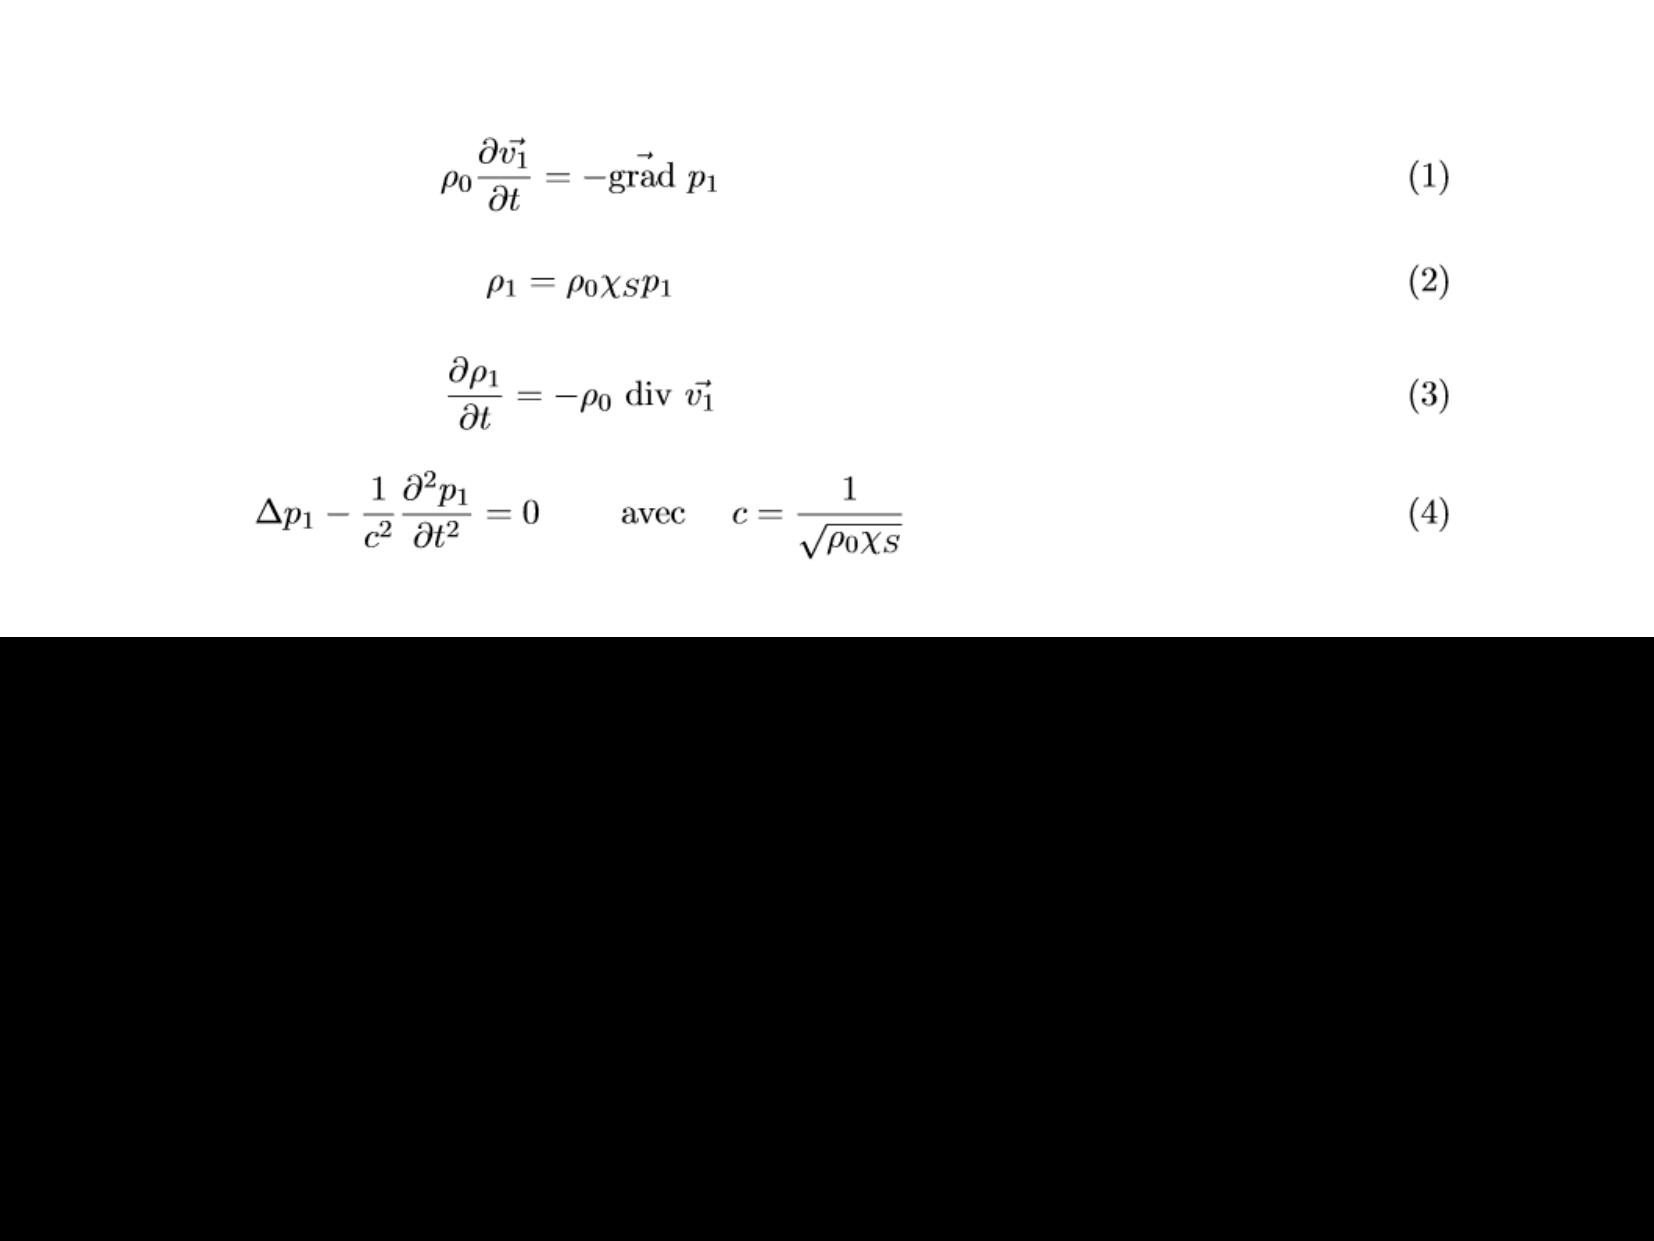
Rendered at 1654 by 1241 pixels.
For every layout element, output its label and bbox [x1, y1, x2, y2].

picture [248, 106, 1477, 590]
text_box [0, 637, 1654, 1241]
